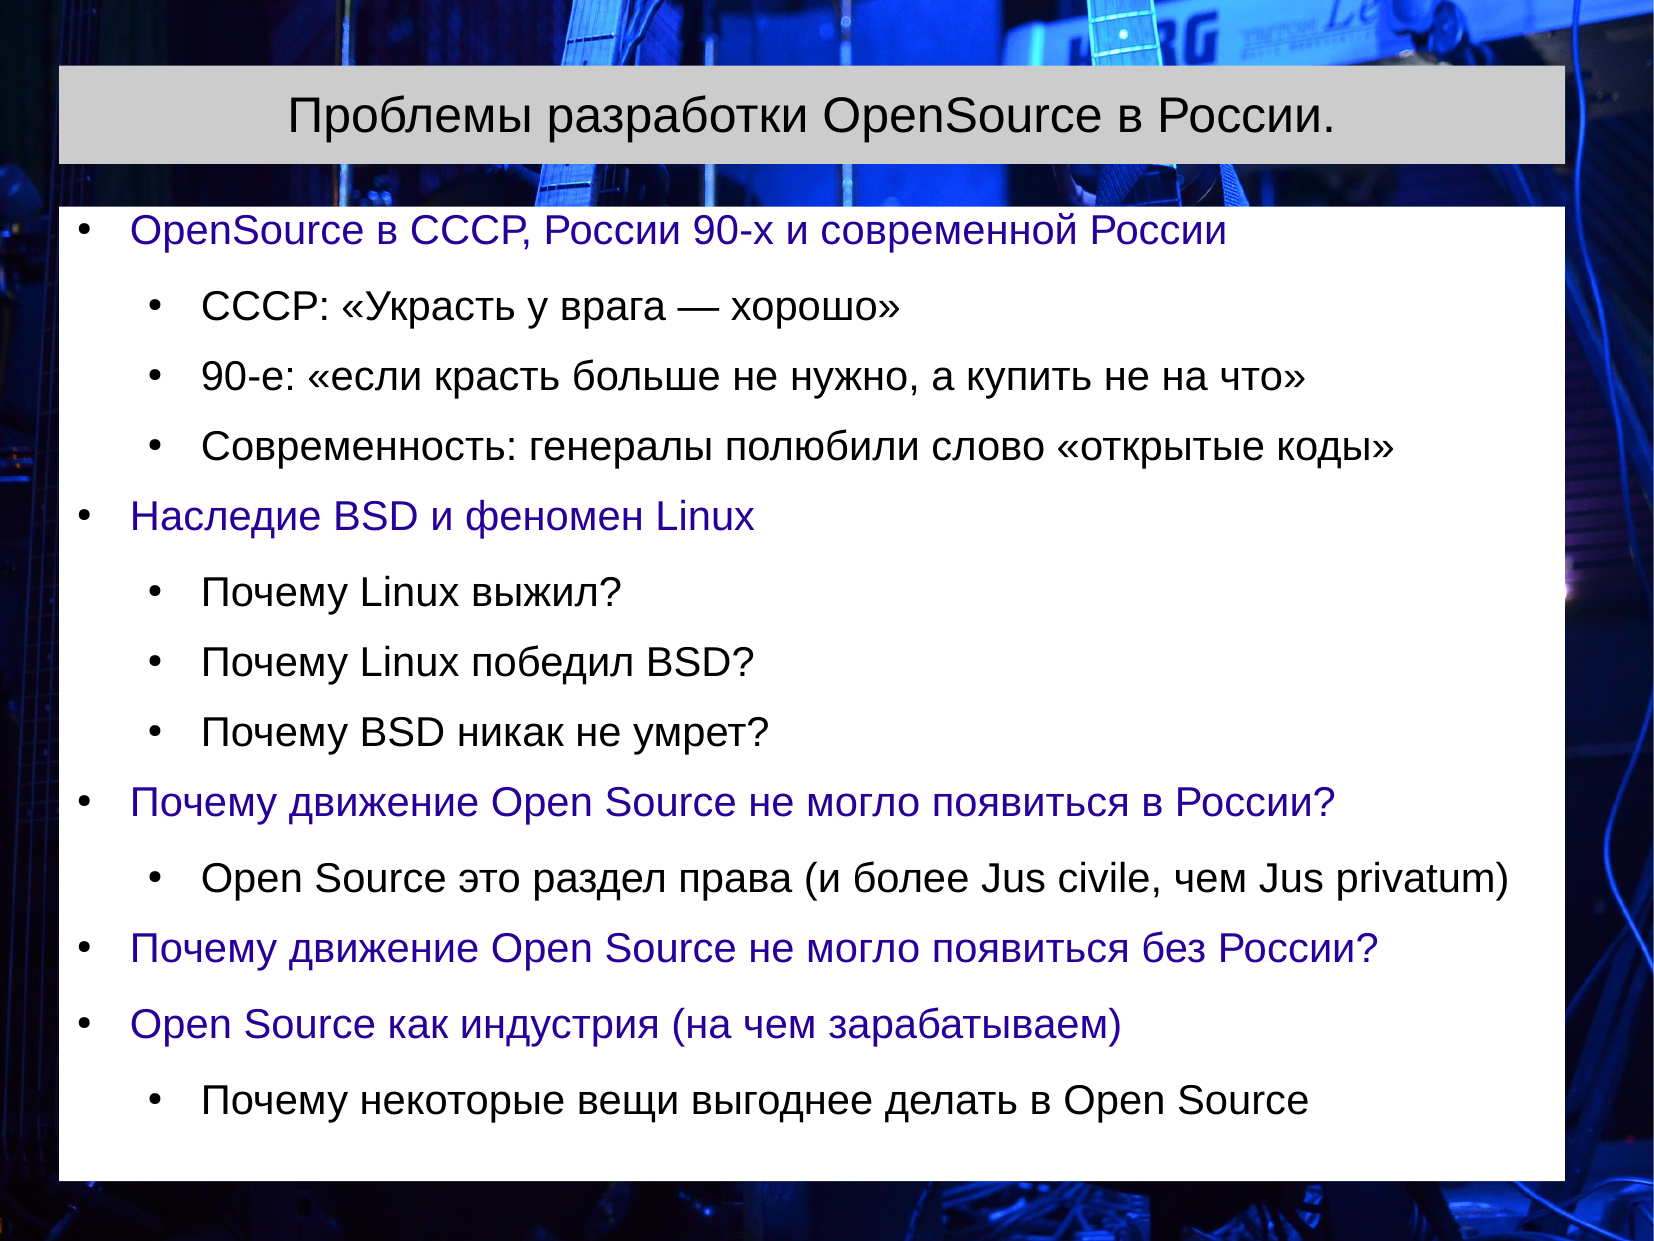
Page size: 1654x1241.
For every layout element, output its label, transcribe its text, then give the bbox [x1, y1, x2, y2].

title Проблемы разработки OpenSource в России. [59, 65, 1566, 164]
picture [0, 0, 1654, 1241]
list OpenSource в СССР, России 90-х и современной России СССР: «Украсть у врага — хорошо» 90-е: «если красть больше не нужно, а купить не на что» Современность: генералы полюбили слово «открытые коды» Наследие BSD и феномен Linux Почему Linux выжил? Почему Linux победил BSD? Почему BSD никак не умрет? Почему движение Open Source не могло появиться в России? Open Source это раздел права (и более Jus civile, чем Jus privatum) Почему движение Open Source не могло появиться без России? Open Source как индустрия (на чем зарабатываем) Почему некоторые вещи выгоднее делать в Open Source [59, 206, 1565, 1182]
